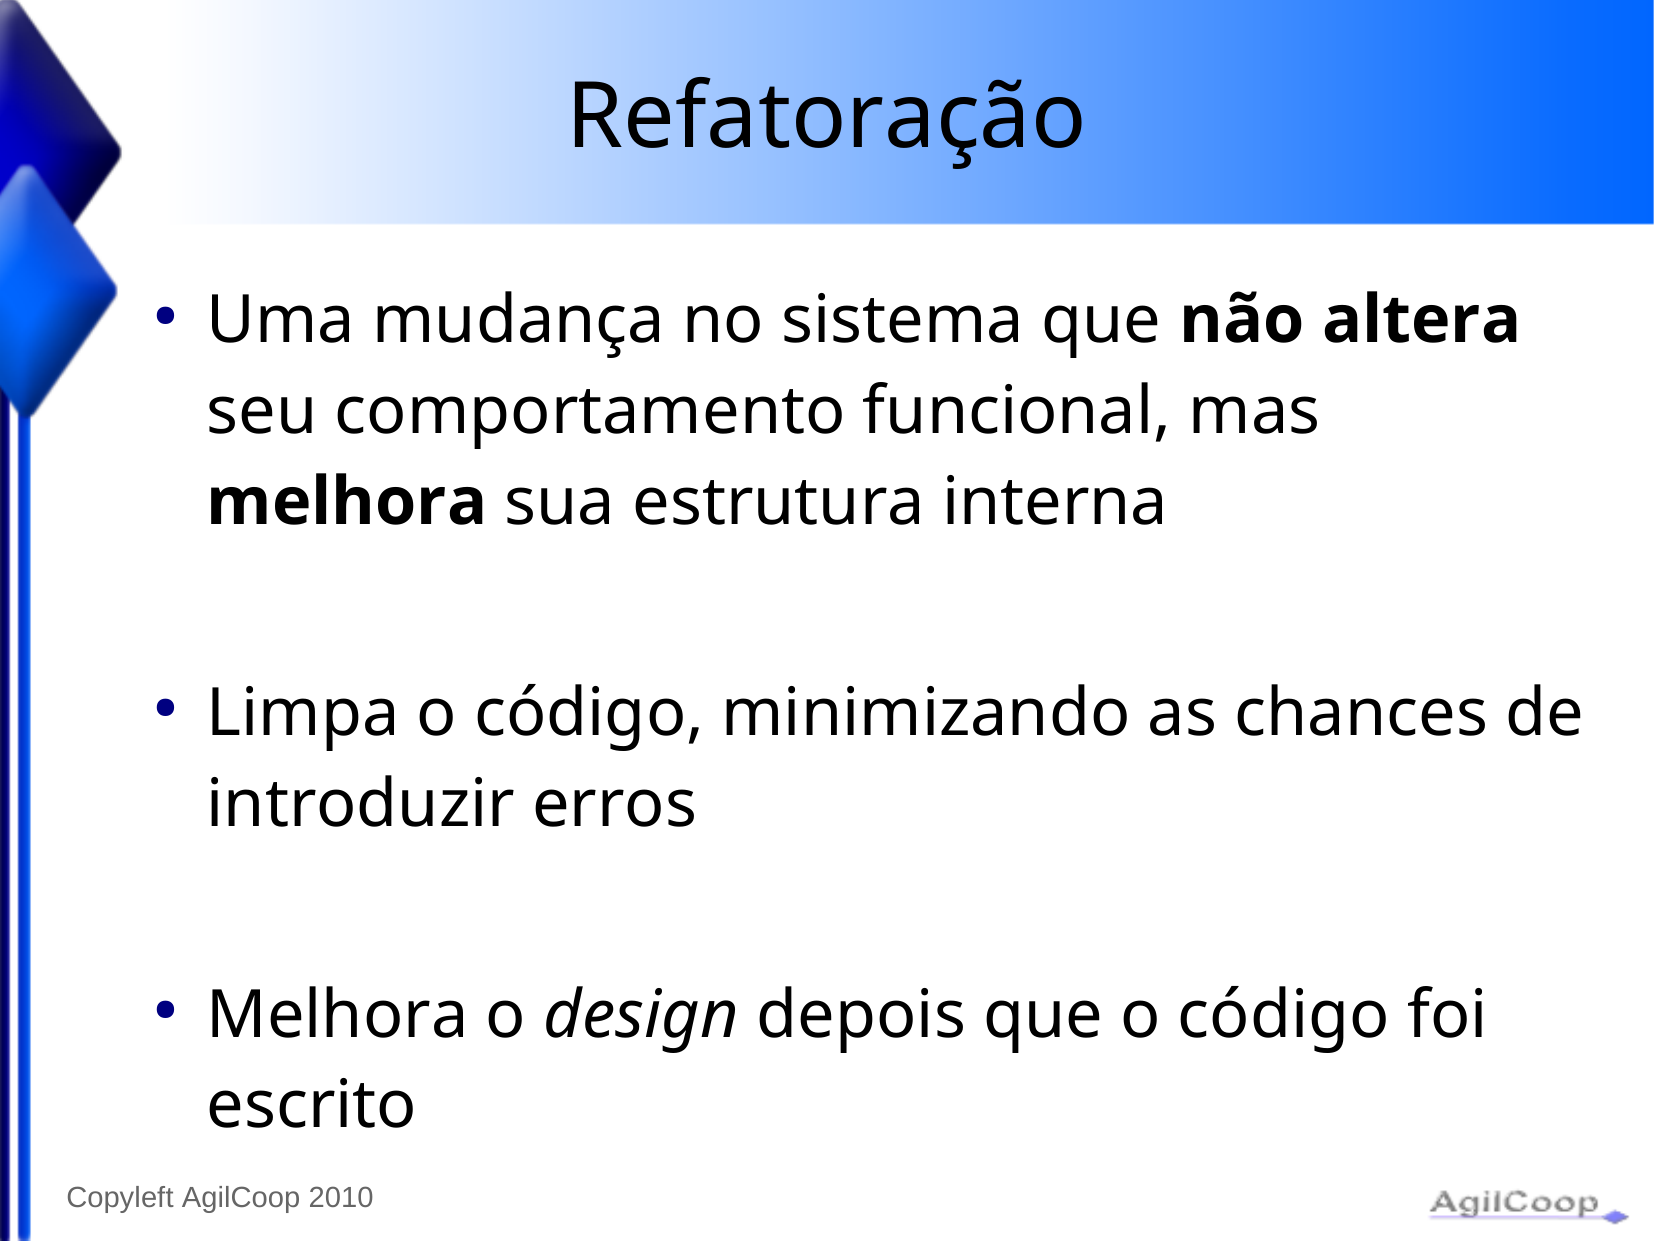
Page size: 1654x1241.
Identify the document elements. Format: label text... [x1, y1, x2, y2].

picture [0, 0, 1654, 1241]
title Refatoração [82, 8, 1571, 216]
list Uma mudança no sistema que não altera seu comportamento funcional, mas melhora sua estrutura interna Limpa o código, minimizando as chances de introduzir erros Melhora o design depois que o código foi escrito [118, 271, 1607, 1152]
